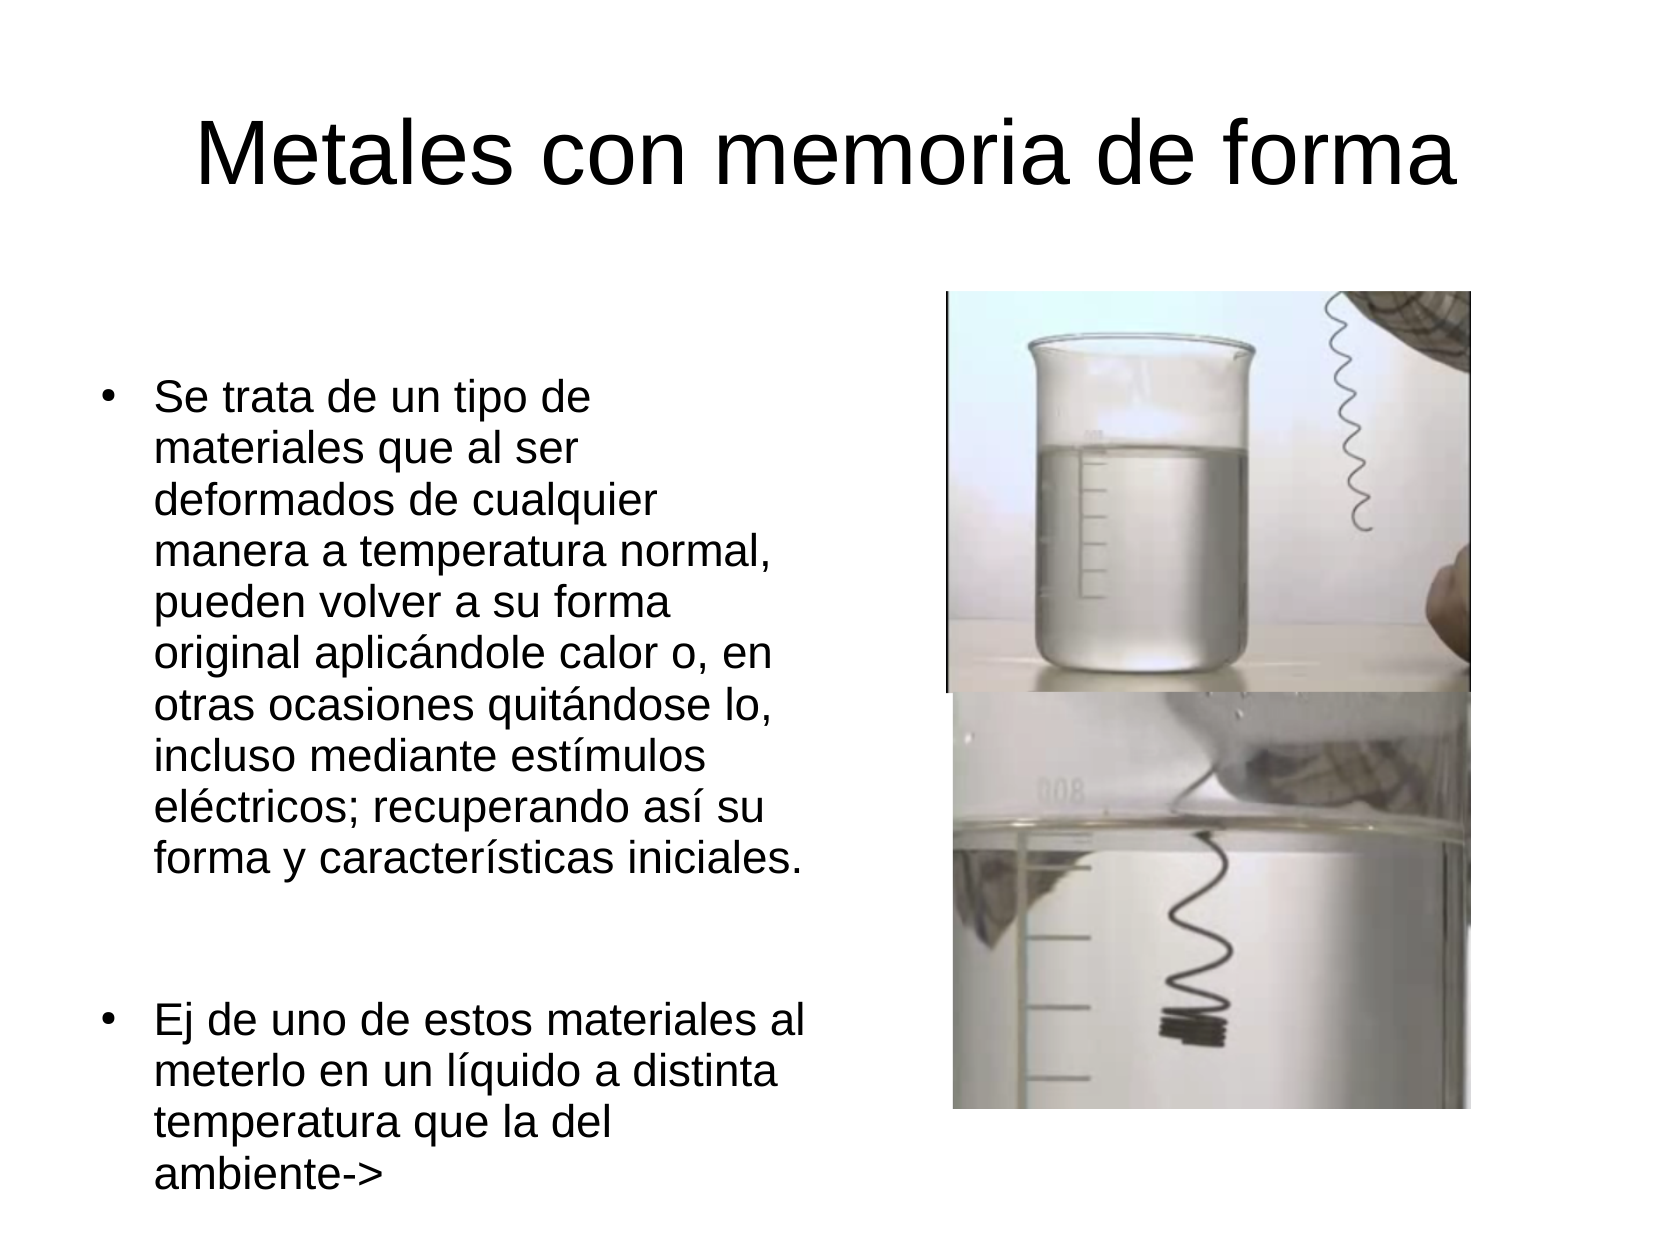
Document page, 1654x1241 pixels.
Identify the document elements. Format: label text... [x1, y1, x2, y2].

picture [946, 290, 1471, 1109]
list Se trata de un tipo de materiales que al ser deformados de cualquier manera a temperatura normal, pueden volver a su forma original aplicándole calor o, en otras ocasiones quitándose lo, incluso mediante estímulos eléctricos; recuperando así su forma y características iniciales. Ej de uno de estos materiales al meterlo en un líquido a distinta temperatura que la del ambiente-> [82, 290, 809, 1196]
title Metales con memoria de forma [82, 49, 1571, 257]
